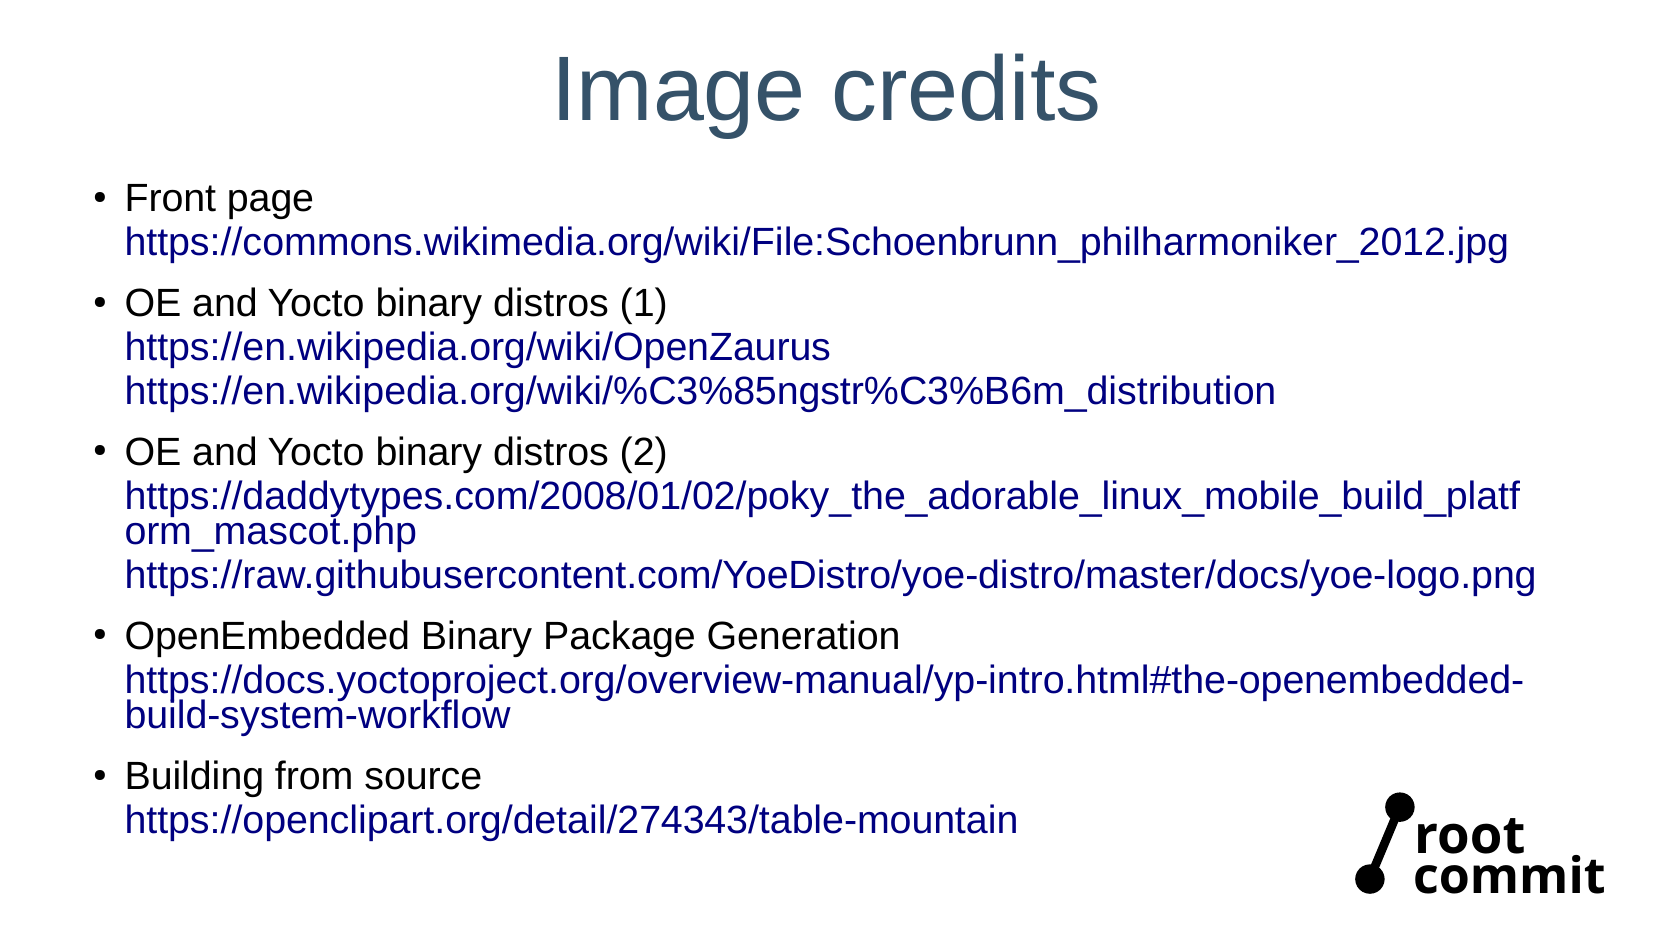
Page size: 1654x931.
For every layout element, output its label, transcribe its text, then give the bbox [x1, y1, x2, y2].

title Image credits [82, 37, 1571, 141]
list Front page https://commons.wikimedia.org/wiki/File:Schoenbrunn_philharmoniker_2012.jpg OE and Yocto binary distros (1) https://en.wikipedia.org/wiki/OpenZaurus https://en.wikipedia.org/wiki/%C3%85ngstr%C3%B6m_distribution OE and Yocto binary distros (2) https://daddytypes.com/2008/01/02/poky_the_adorable_linux_mobile_build_platform_mascot.phphttps://raw.githubusercontent.com/YoeDistro/yoe-distro/master/docs/yoe-logo.png OpenEmbedded Binary Package Generation https://docs.yoctoproject.org/overview-manual/yp-intro.html#the-openembedded-build-system-workflow Building from source https://openclipart.org/detail/274343/table-mountain [82, 176, 1538, 774]
